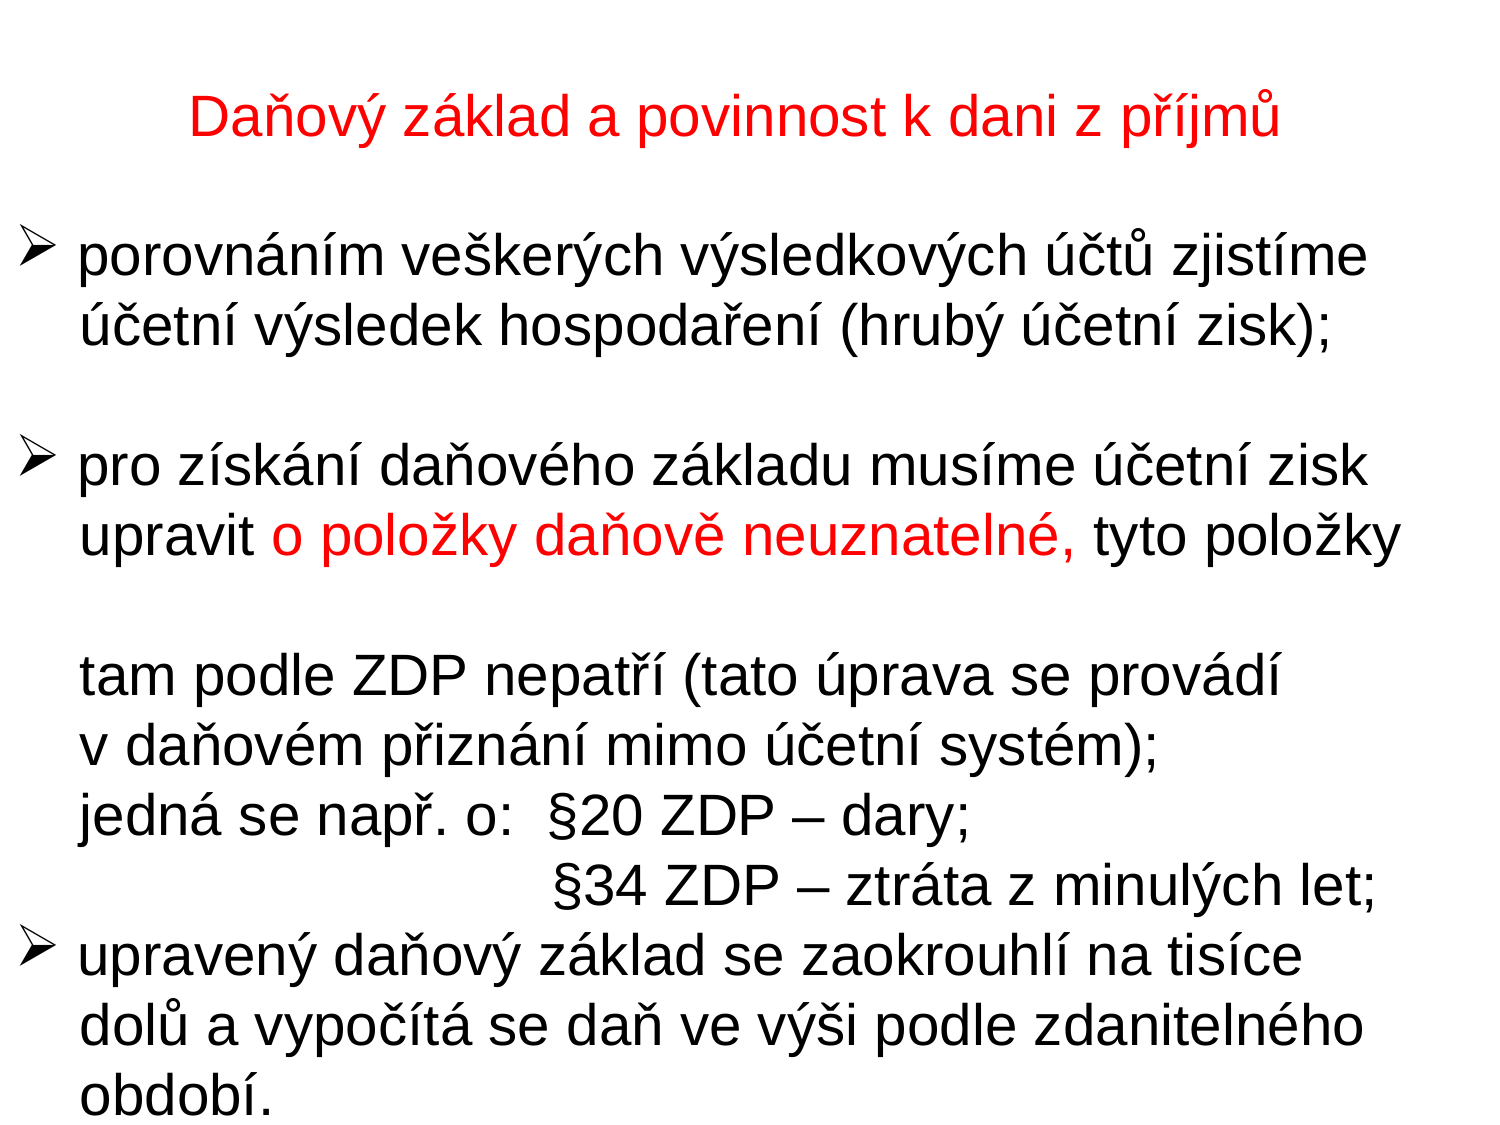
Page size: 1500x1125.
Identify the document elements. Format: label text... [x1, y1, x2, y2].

text_box Daňový základ a povinnost k dani z příjmů porovnáním veškerých výsledkových účtů zjistíme účetní výsledek hospodaření (hrubý účetní zisk); pro získání daňového základu musíme účetní zisk upravit o položky daňově neuznatelné, tyto položky tam podle ZDP nepatří (tato úprava se provádí v daňovém přiznání mimo účetní systém); jedná se např. o: §20 ZDP – dary; §34 ZDP – ztráta z minulých let; upravený daňový základ se zaokrouhlí na tisíce dolů a vypočítá se daň ve výši podle zdanitelného období. [0, 0, 1473, 1125]
